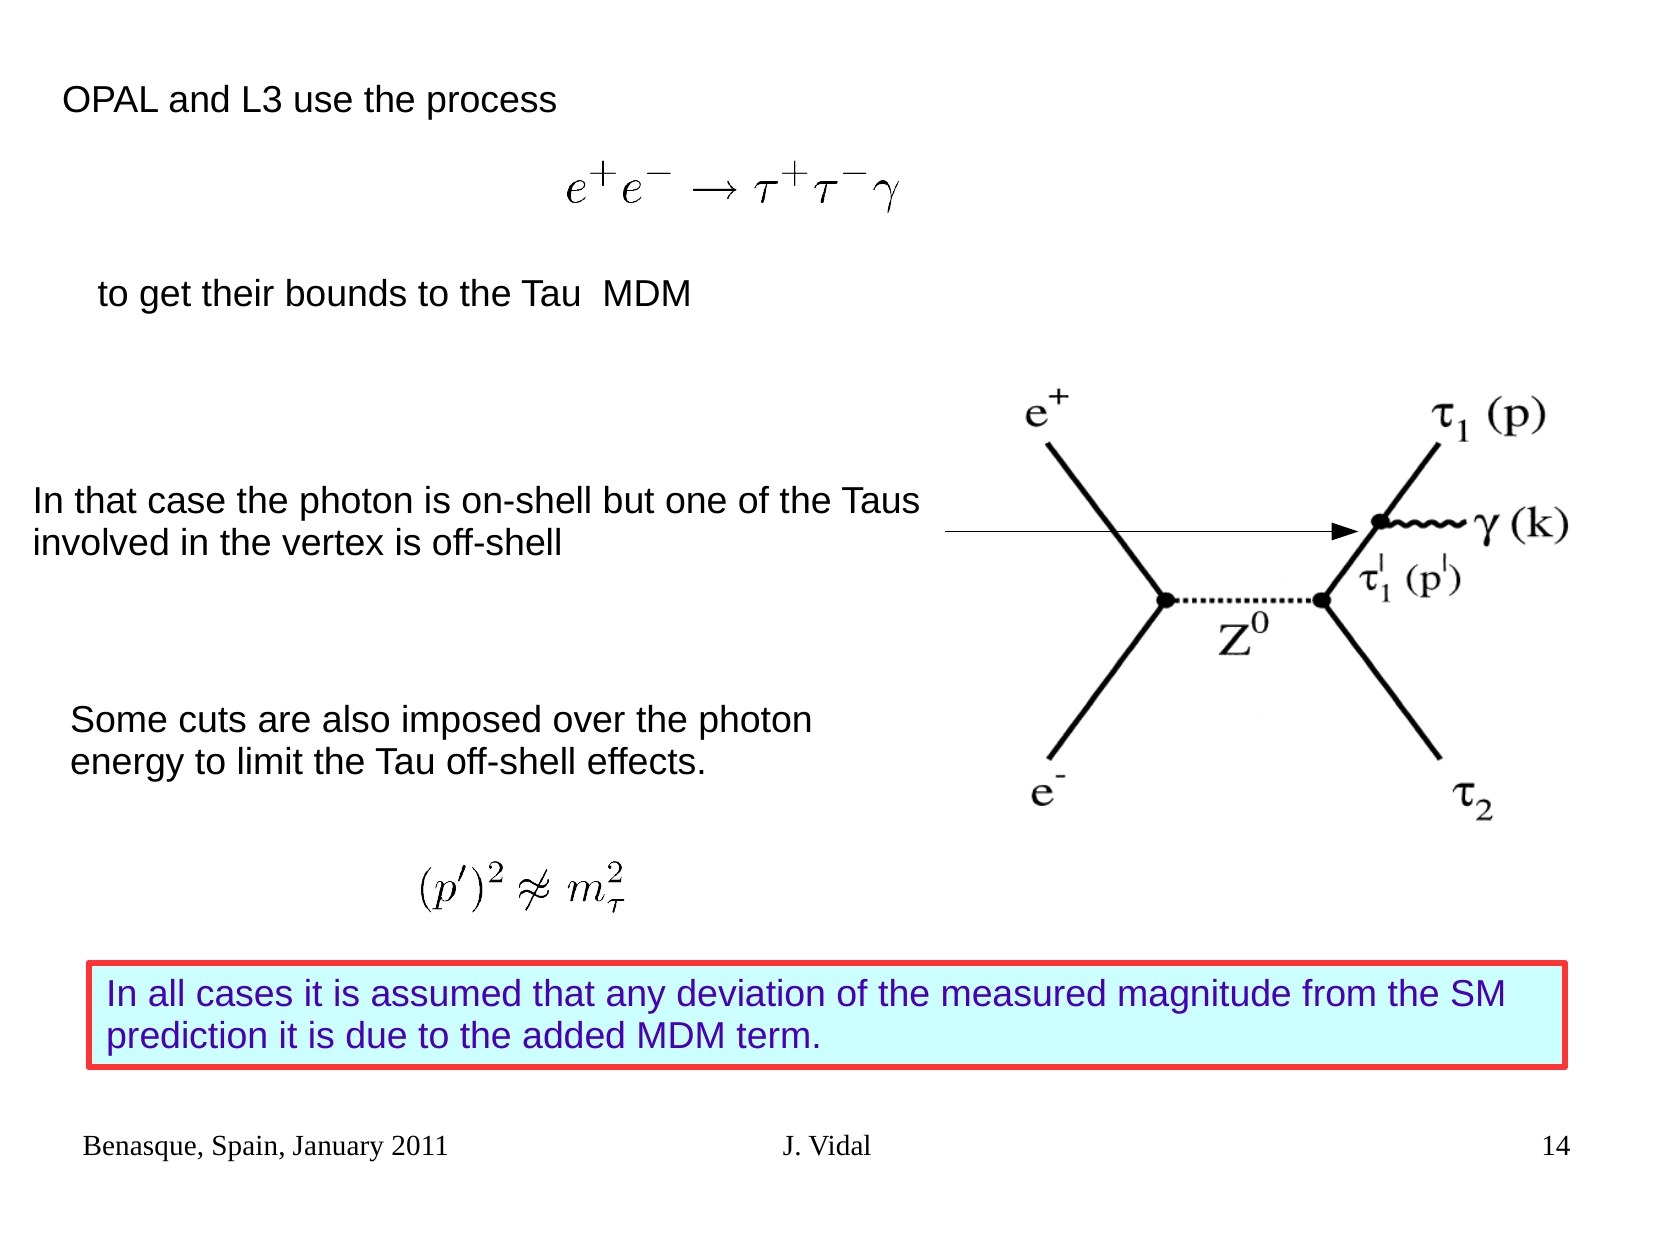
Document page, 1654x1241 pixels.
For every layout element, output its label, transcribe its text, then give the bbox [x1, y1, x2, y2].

text_box Some cuts are also imposed over the photon energy to limit the Tau off-shell effects. [55, 690, 886, 790]
picture [413, 857, 629, 916]
text_box In all cases it is assumed that any deviation of the measured magnitude from the SM prediction it is due to the added MDM term. [88, 962, 1565, 1068]
picture [1011, 383, 1595, 833]
text_box In that case the photon is on-shell but one of the Taus involved in the vertex is off-shell [17, 472, 963, 572]
text_box to get their bounds to the Tau MDM [82, 265, 708, 323]
picture [561, 154, 906, 219]
text_box OPAL and L3 use the process [47, 70, 1613, 128]
